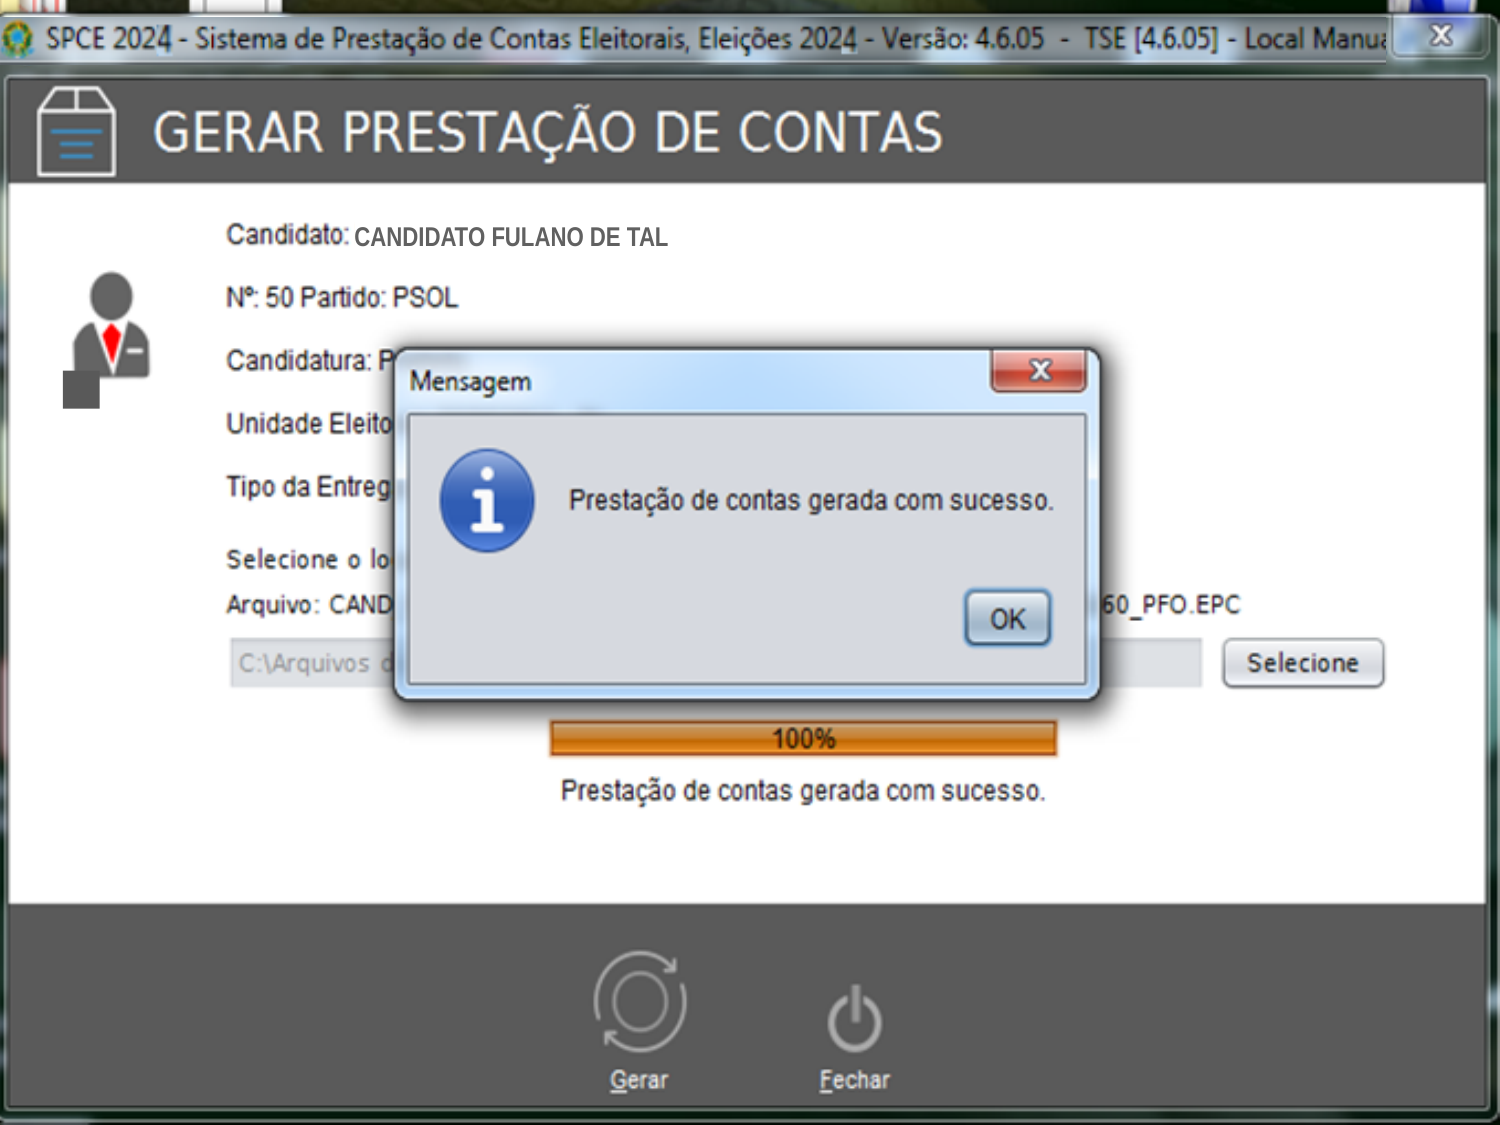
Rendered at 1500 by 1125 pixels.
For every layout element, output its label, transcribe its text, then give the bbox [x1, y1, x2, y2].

text_box CANDIDATO FULANO DE TAL [354, 206, 975, 265]
picture [0, 0, 1500, 1125]
text_box [62, 370, 100, 409]
